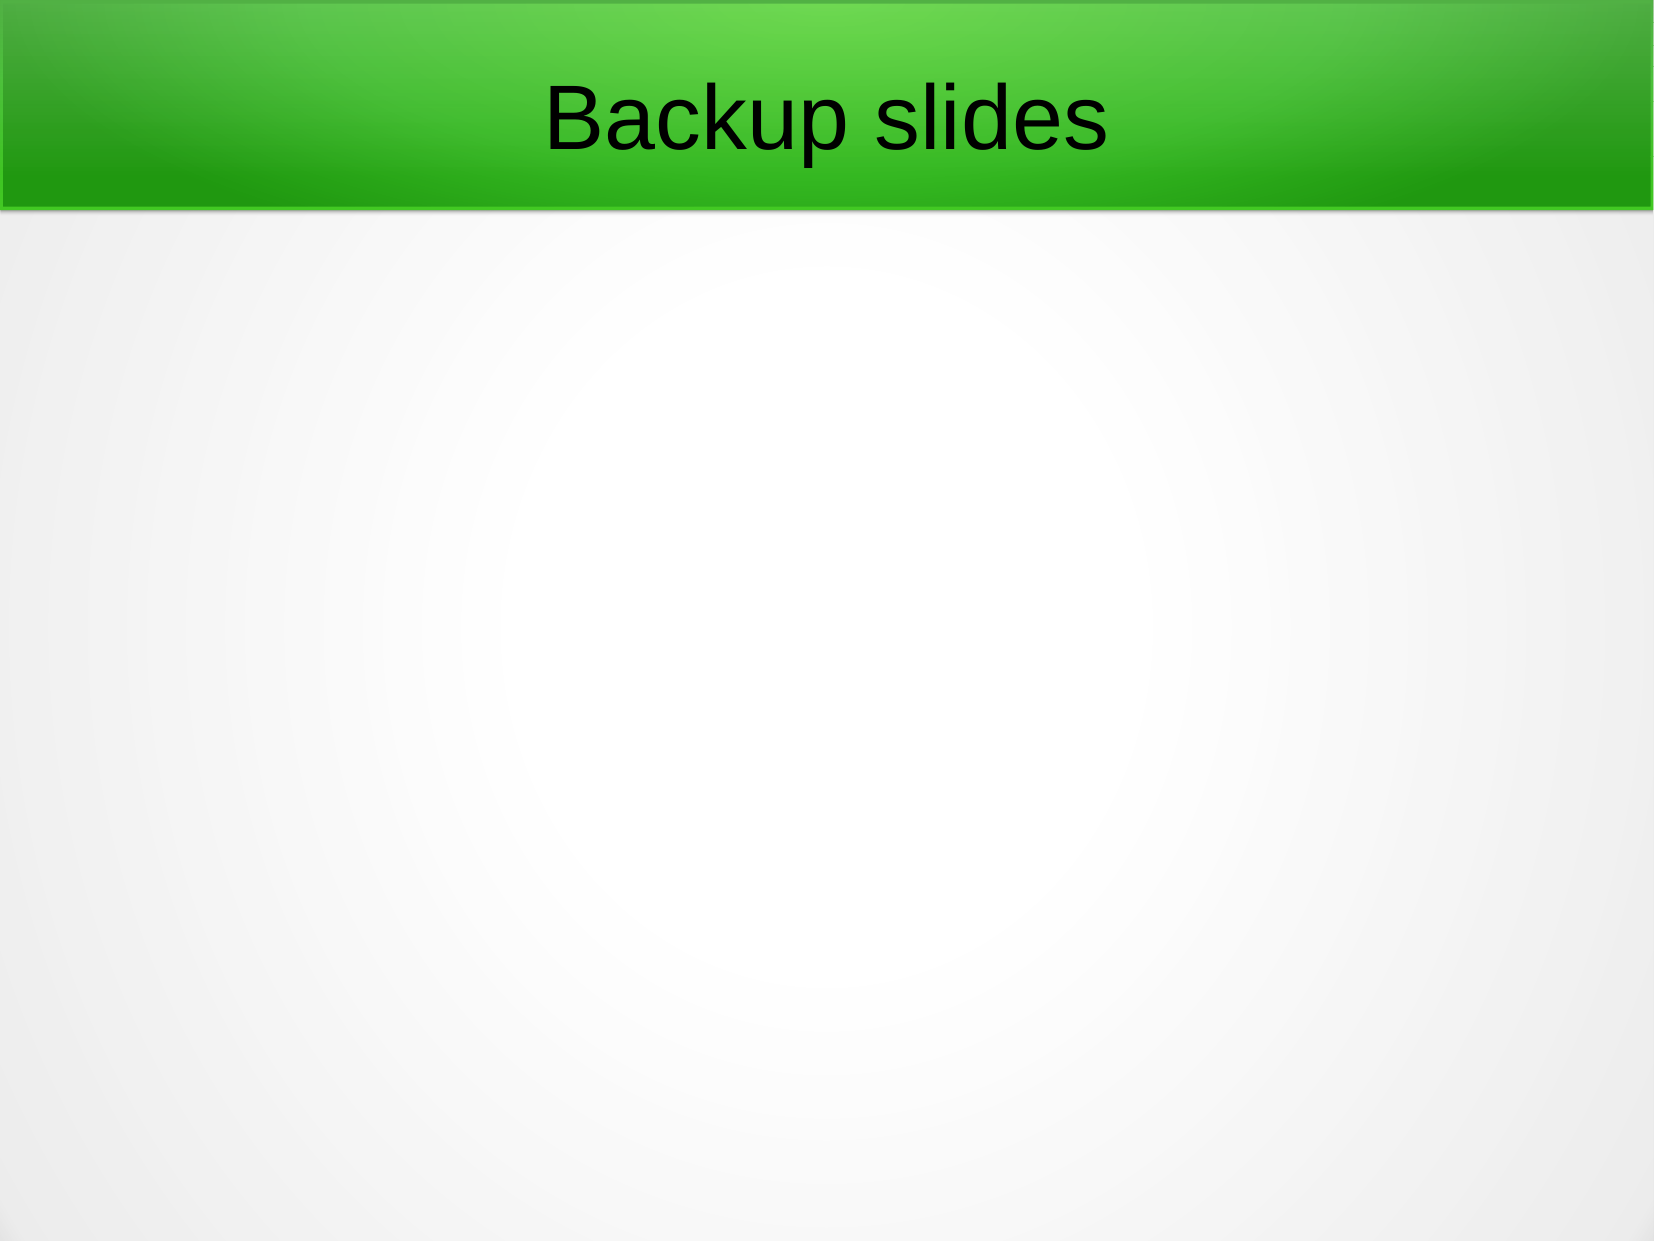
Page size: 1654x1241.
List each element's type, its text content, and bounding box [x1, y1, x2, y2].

title Backup slides [82, 47, 1571, 189]
